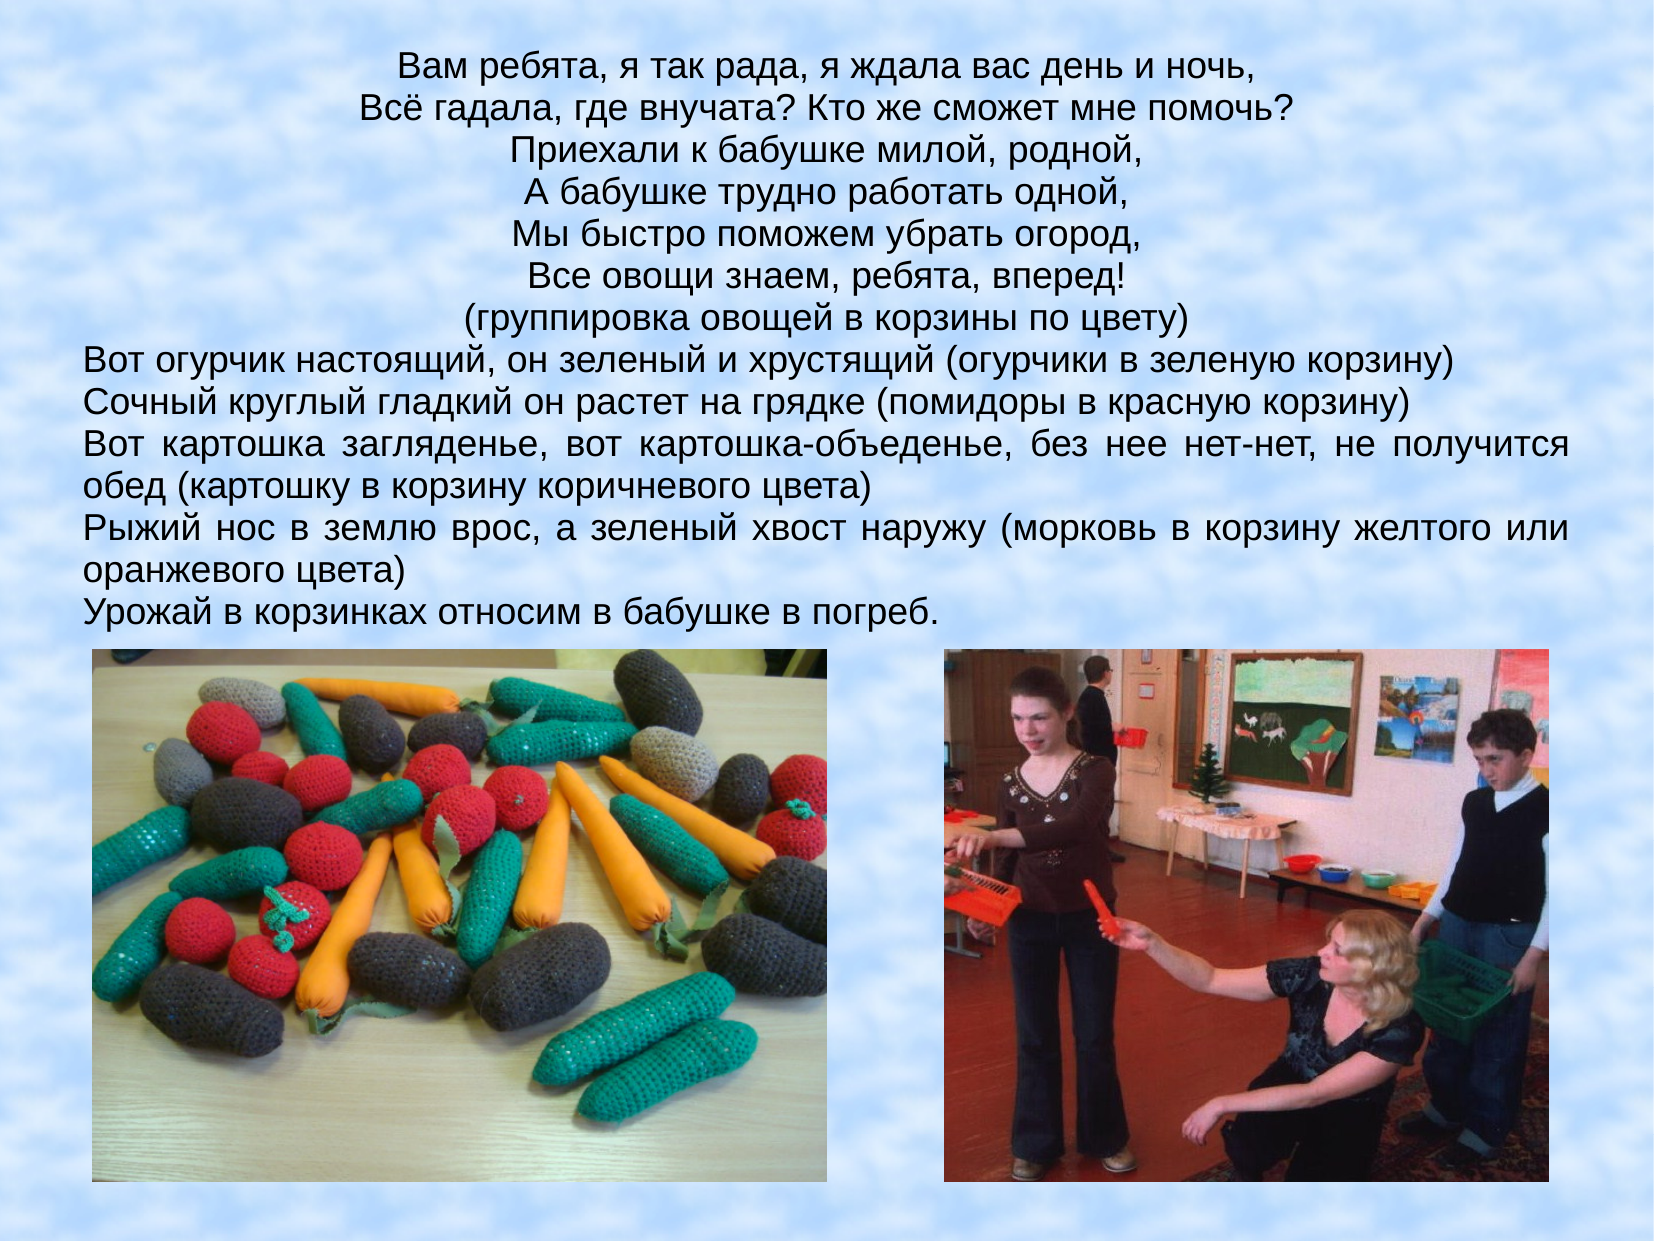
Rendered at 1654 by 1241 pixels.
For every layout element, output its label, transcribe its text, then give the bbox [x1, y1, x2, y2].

subtitle Вам ребята, я так рада, я ждала вас день и ночь, Всё гадала, где внучата? Кто же сможет мне помочь? Приехали к бабушке милой, родной, А бабушке трудно работать одной, Мы быстро поможем убрать огород, Все овощи знаем, ребята, вперед! (группировка овощей в корзины по цвету) Вот огурчик настоящий, он зеленый и хрустящий (огурчики в зеленую корзину) Сочный круглый гладкий он растет на грядке (помидоры в красную корзину) Вот картошка загляденье, вот картошка-объеденье, без нее нет-нет, не получится обед (картошку в корзину коричневого цвета) Рыжий нос в землю врос, а зеленый хвост наружу (морковь в корзину желтого или оранжевого цвета) Урожай в корзинках относим в бабушке в погреб. [82, 44, 1571, 633]
picture [0, 0, 1654, 1241]
